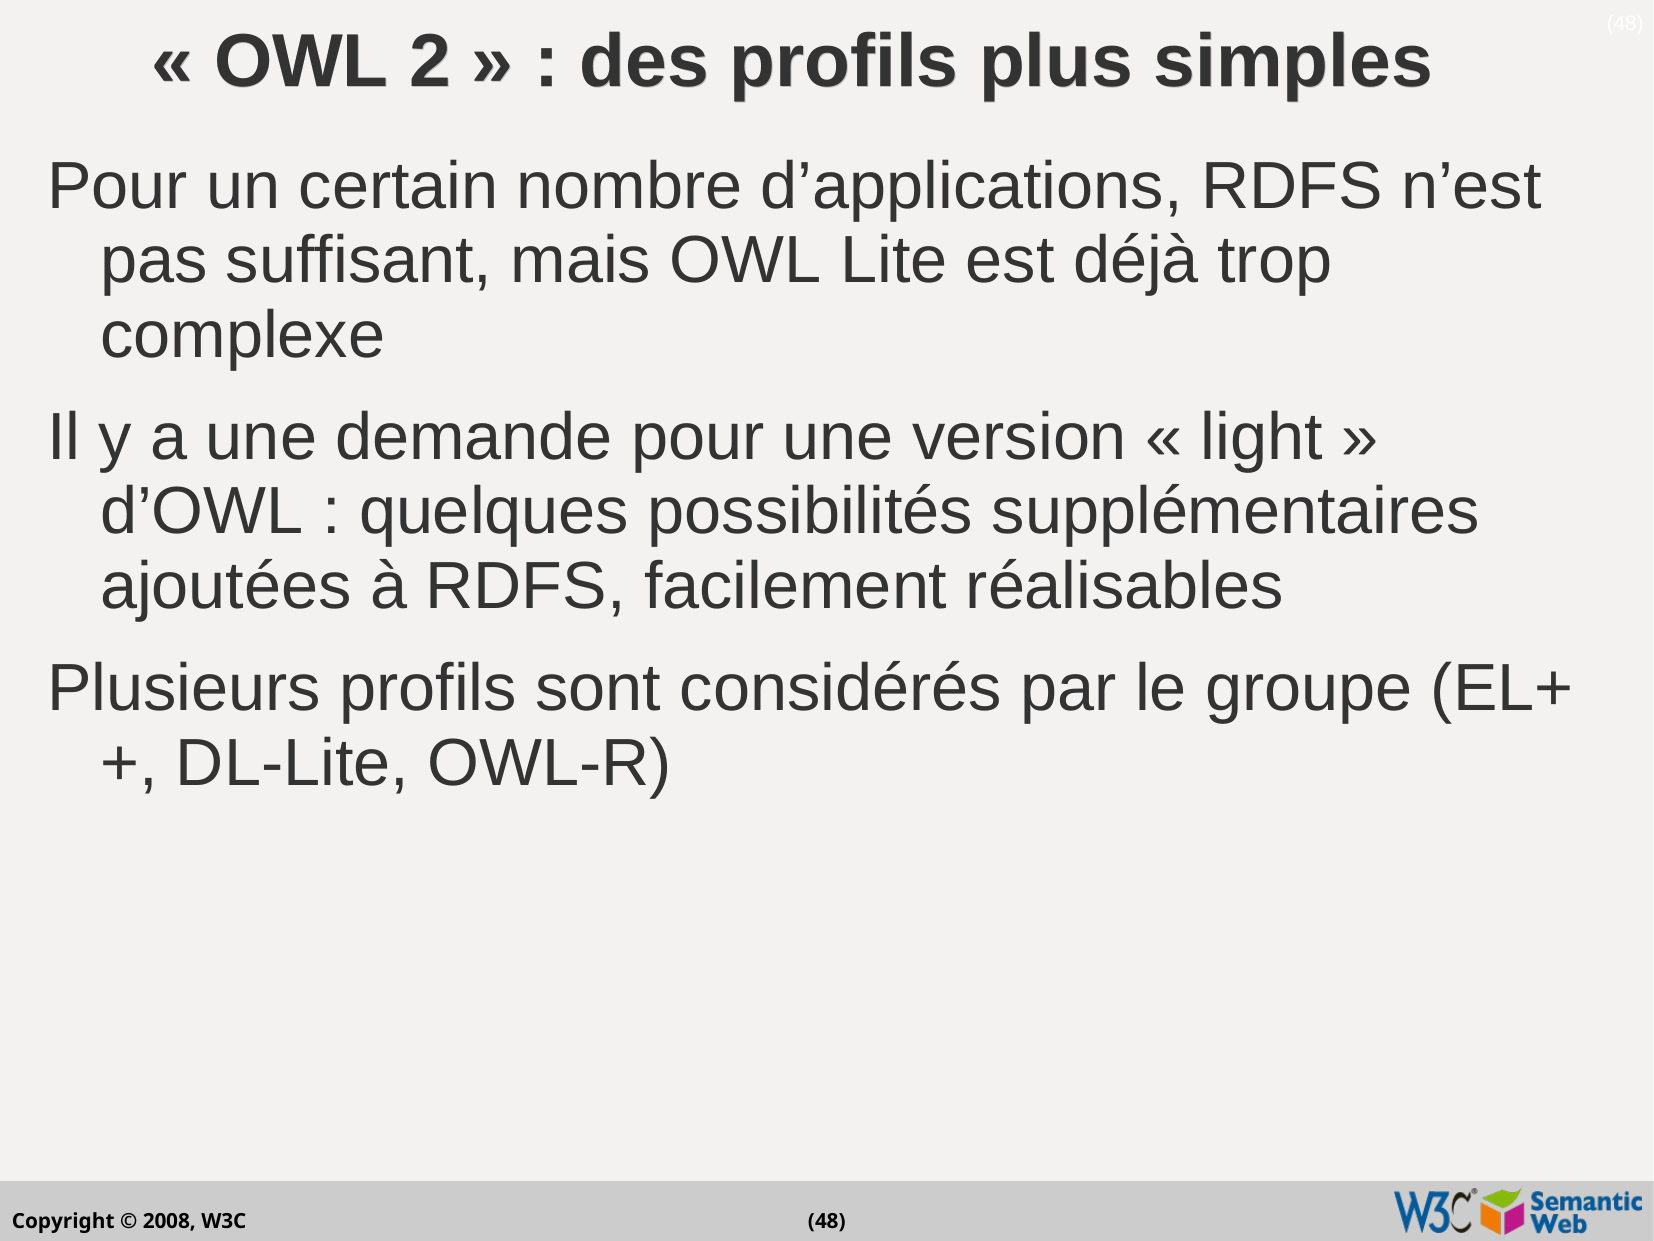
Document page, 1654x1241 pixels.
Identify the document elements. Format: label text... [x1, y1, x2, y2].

list Pour un certain nombre d’applications, RDFS n’est pas suffisant, mais OWL Lite est déjà trop complexe Il y a une demande pour une version « light » d’OWL : quelques possibilités supplémentaires ajoutées à RDFS, facilement réalisables Plusieurs profils sont considérés par le groupe (EL++, DL-Lite, OWL-R) [29, 147, 1624, 800]
picture [1394, 1185, 1642, 1235]
title « OWL 2 » : des profils plus simples [93, 0, 1493, 119]
